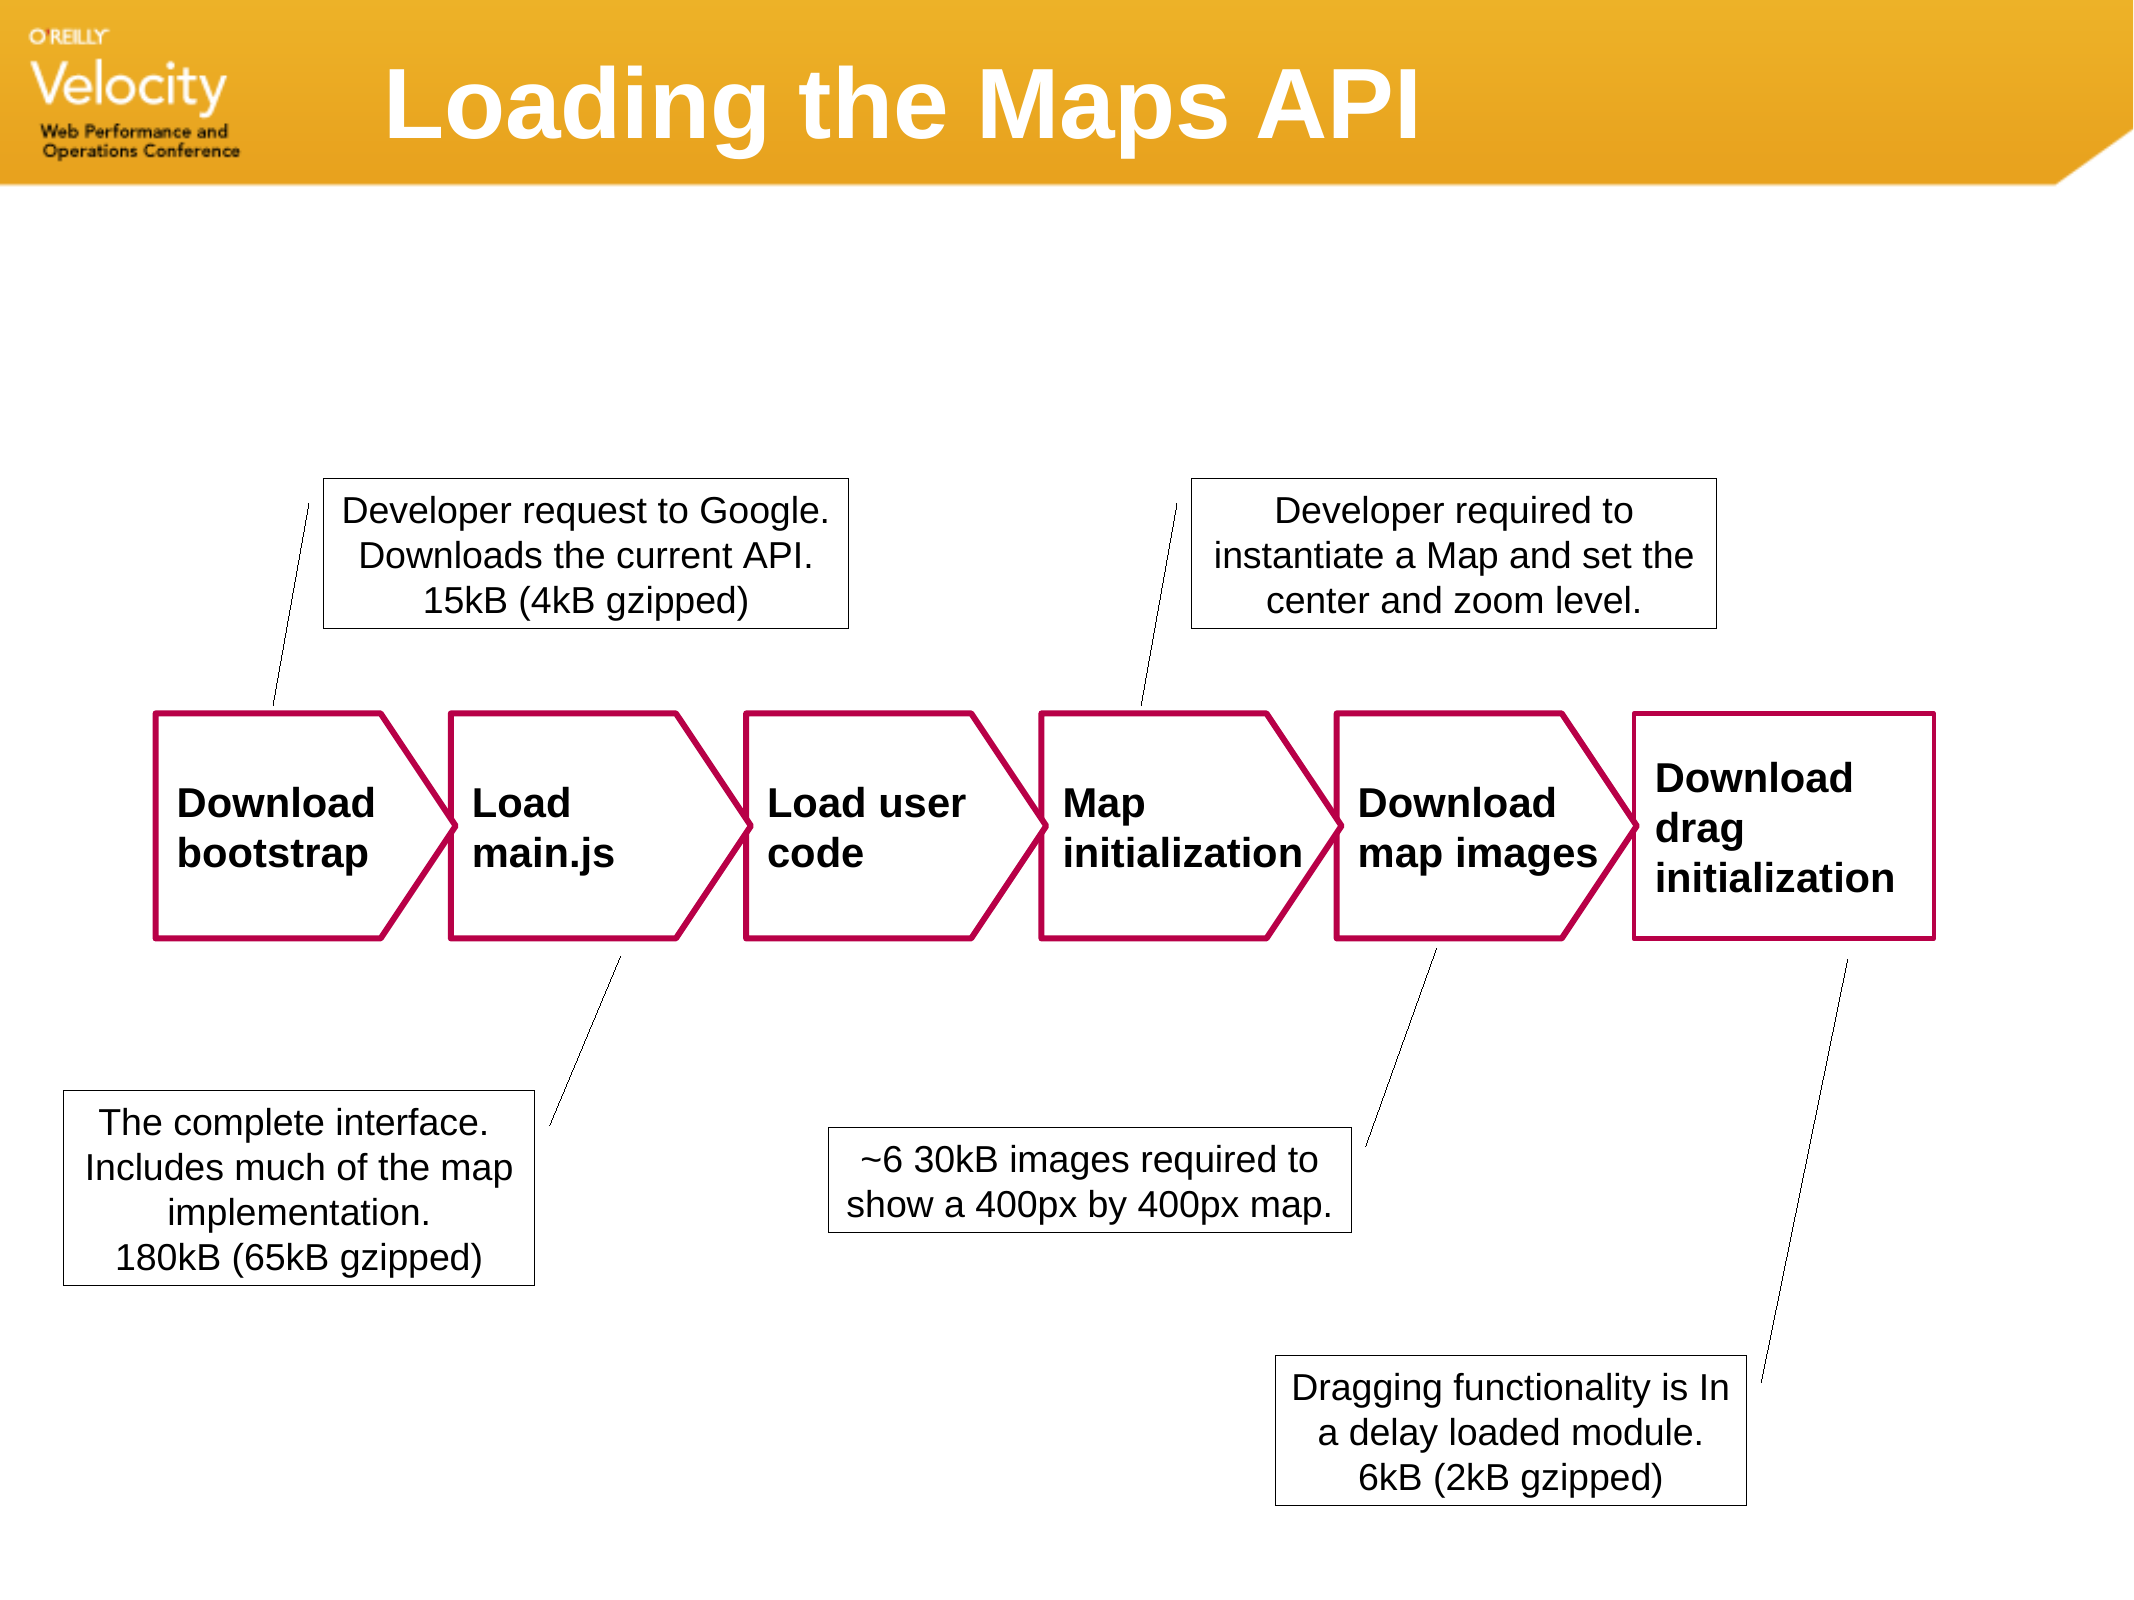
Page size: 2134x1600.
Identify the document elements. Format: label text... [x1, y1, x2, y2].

text_box Developer request to Google. Downloads the current API. 15kB (4kB gzipped) [324, 479, 849, 629]
text_box Load main.js [450, 713, 751, 939]
text_box Developer required to instantiate a Map and set the center and zoom level. [1192, 479, 1717, 629]
title Loading the Maps API [375, 10, 2026, 198]
text_box Load user code [746, 713, 1047, 939]
text_box Download bootstrap [155, 713, 456, 939]
text_box Map initialization [1041, 713, 1342, 939]
text_box Dragging functionality is In a delay loaded module. 6kB (2kB gzipped) [1275, 1356, 1746, 1506]
text_box ~6 30kB images required to show a 400px by 400px map. [829, 1127, 1351, 1232]
text_box Download map images [1336, 713, 1637, 939]
text_box The complete interface. Includes much of the map implementation. 180kB (65kB gzipped) [64, 1091, 535, 1286]
text_box Download drag initialization [1633, 713, 1934, 939]
picture [0, 0, 2134, 1600]
